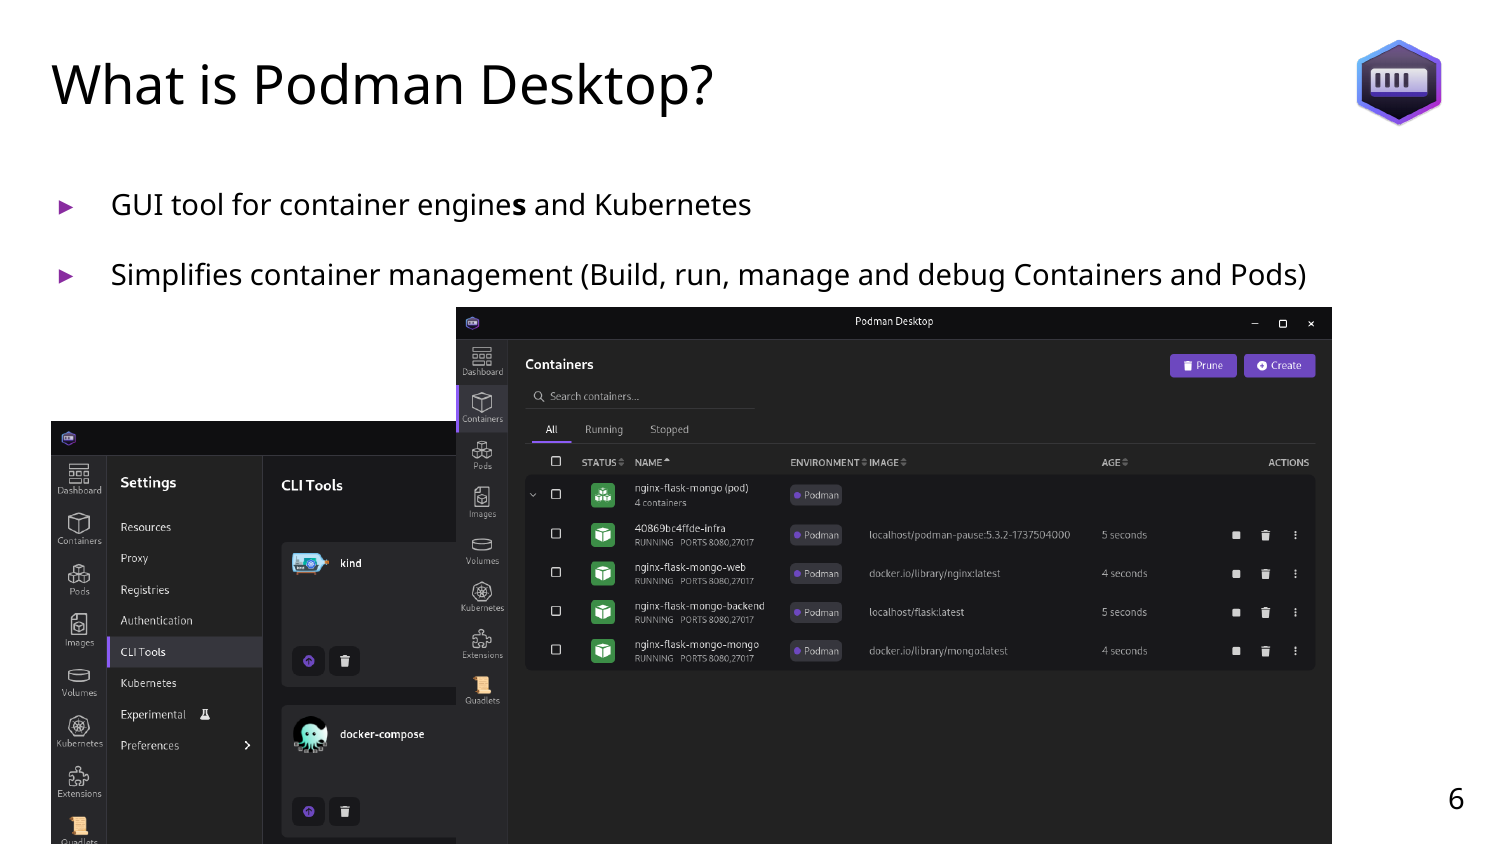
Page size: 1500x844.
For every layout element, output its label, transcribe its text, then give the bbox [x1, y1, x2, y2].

picture [1348, 32, 1449, 134]
list GUI tool for container engines and Kubernetes Simplifies container management (Build, run, manage and debug Containers and Pods) [35, 169, 1453, 590]
picture [51, 307, 1332, 844]
slide_number <number> [1389, 764, 1480, 830]
title What is Podman Desktop? [51, 36, 1348, 130]
